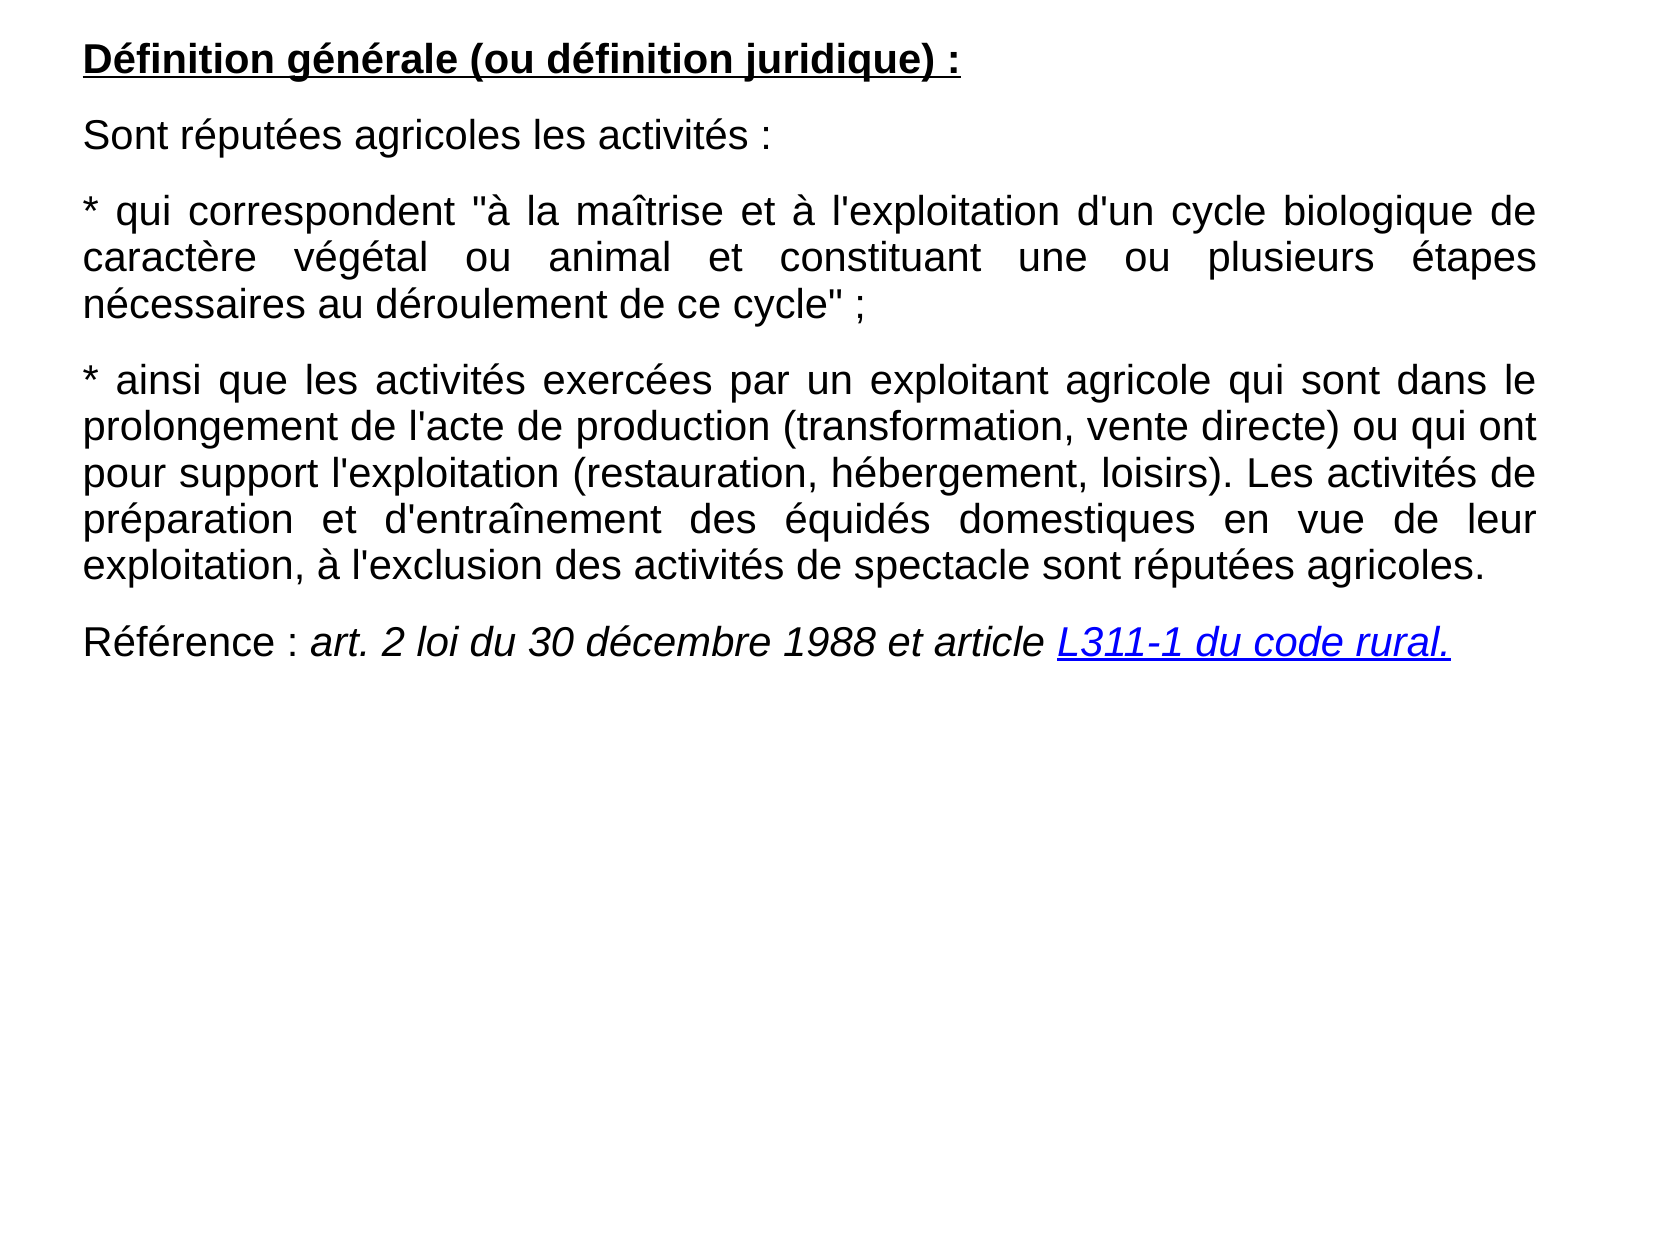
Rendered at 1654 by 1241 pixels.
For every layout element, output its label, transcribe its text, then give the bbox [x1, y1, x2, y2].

list Définition générale (ou définition juridique) : Sont réputées agricoles les activités : * qui correspondent "à la maîtrise et à l'exploitation d'un cycle biologique de caractère végétal ou animal et constituant une ou plusieurs étapes nécessaires au déroulement de ce cycle" ; * ainsi que les activités exercées par un exploitant agricole qui sont dans le prolongement de l'acte de production (transformation, vente directe) ou qui ont pour support l'exploitation (restauration, hébergement, loisirs). Les activités de préparation et d'entraînement des équidés domestiques en vue de leur exploitation, à l'exclusion des activités de spectacle sont réputées agricoles. Référence : art. 2 loi du 30 décembre 1988 et article L311-1 du code rural. [82, 35, 1538, 1010]
